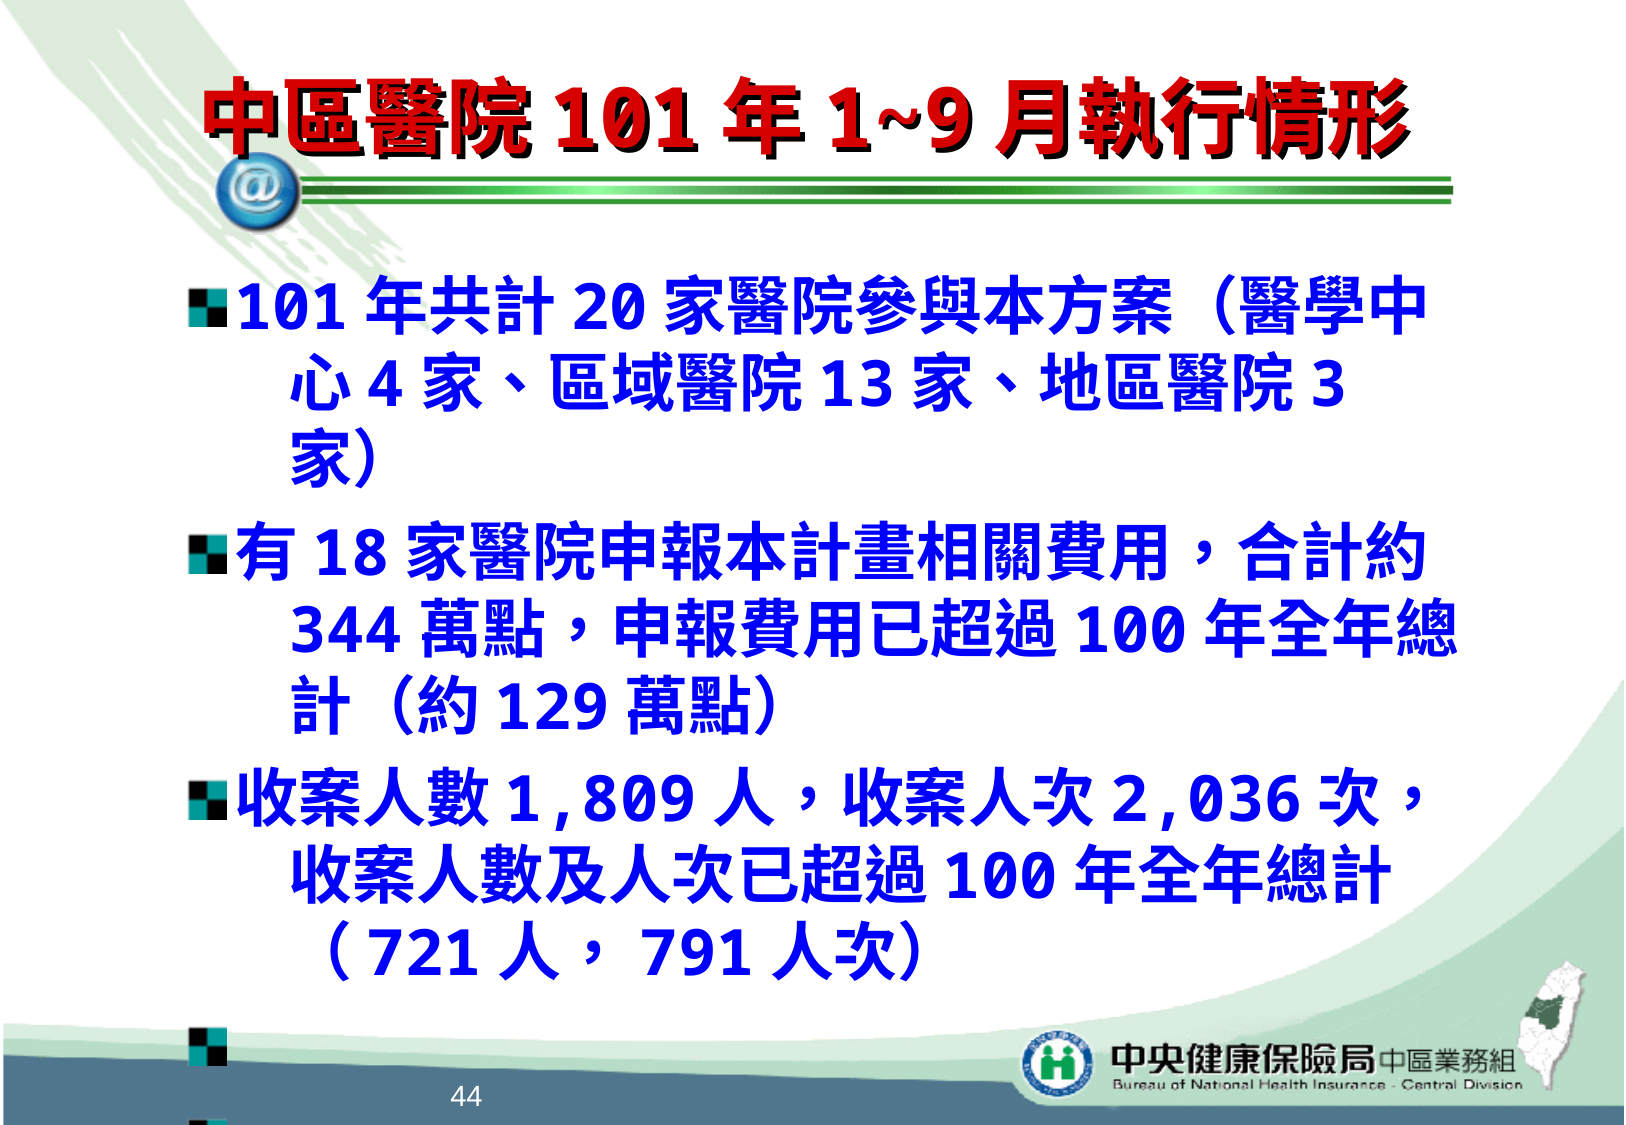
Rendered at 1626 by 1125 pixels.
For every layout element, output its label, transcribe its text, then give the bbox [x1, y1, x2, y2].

list 101年共計20家醫院參與本方案（醫學中心4家、區域醫院13家、地區醫院3家） 有18家醫院申報本計畫相關費用，合計約344萬點，申報費用已超過100年全年總計（約129萬點） 收案人數1,809人，收案人次2,036次，收案人數及人次已超過100年全年總計（721人，791人次） [165, 257, 1499, 997]
text_box [435, 1065, 815, 1125]
title 中區醫院101年1~9月執行情形 [103, 20, 1503, 209]
